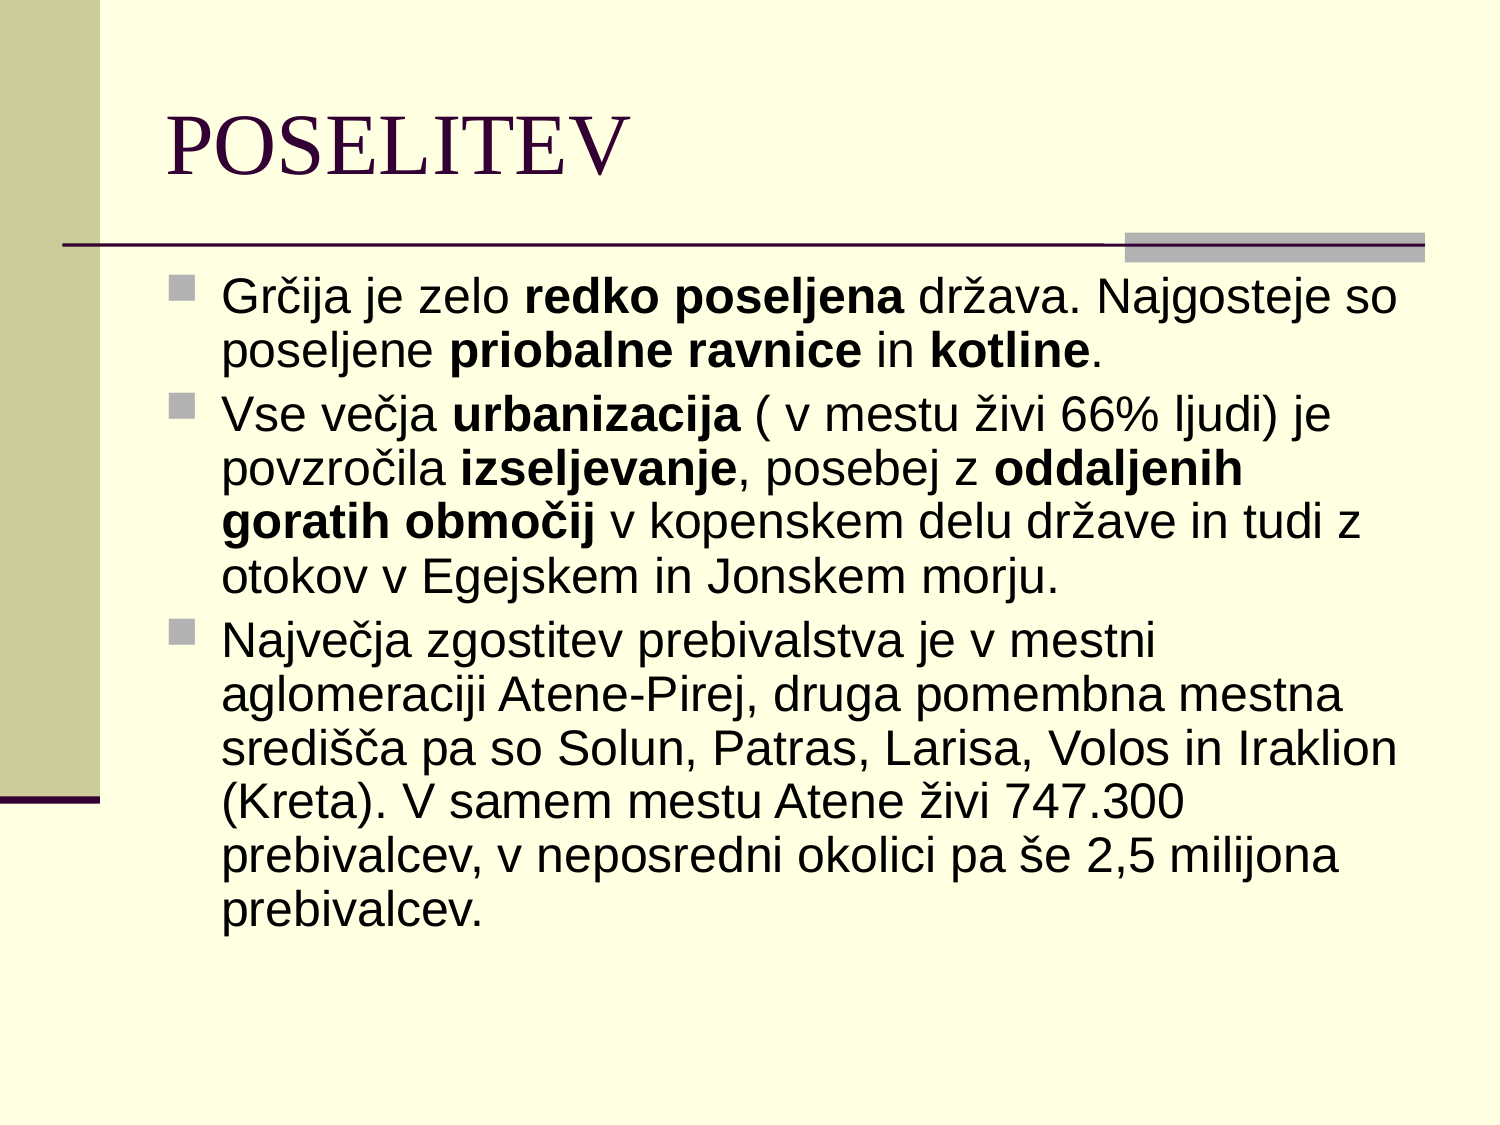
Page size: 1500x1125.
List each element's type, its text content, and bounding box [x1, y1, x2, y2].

title POSELITEV [150, 45, 1425, 234]
list Grčija je zelo redko poseljena država. Najgosteje so poseljene priobalne ravnice in kotline. Vse večja urbanizacija ( v mestu živi 66% ljudi) je povzročila izseljevanje, posebej z oddaljenih goratih območij v kopenskem delu države in tudi z otokov v Egejskem in Jonskem morju. Največja zgostitev prebivalstva je v mestni aglomeraciji Atene-Pirej, druga pomembna mestna središča pa so Solun, Patras, Larisa, Volos in Iraklion (Kreta). V samem mestu Atene živi 747.300 prebivalcev, v neposredni okolici pa še 2,5 milijona prebivalcev. [150, 262, 1425, 1006]
